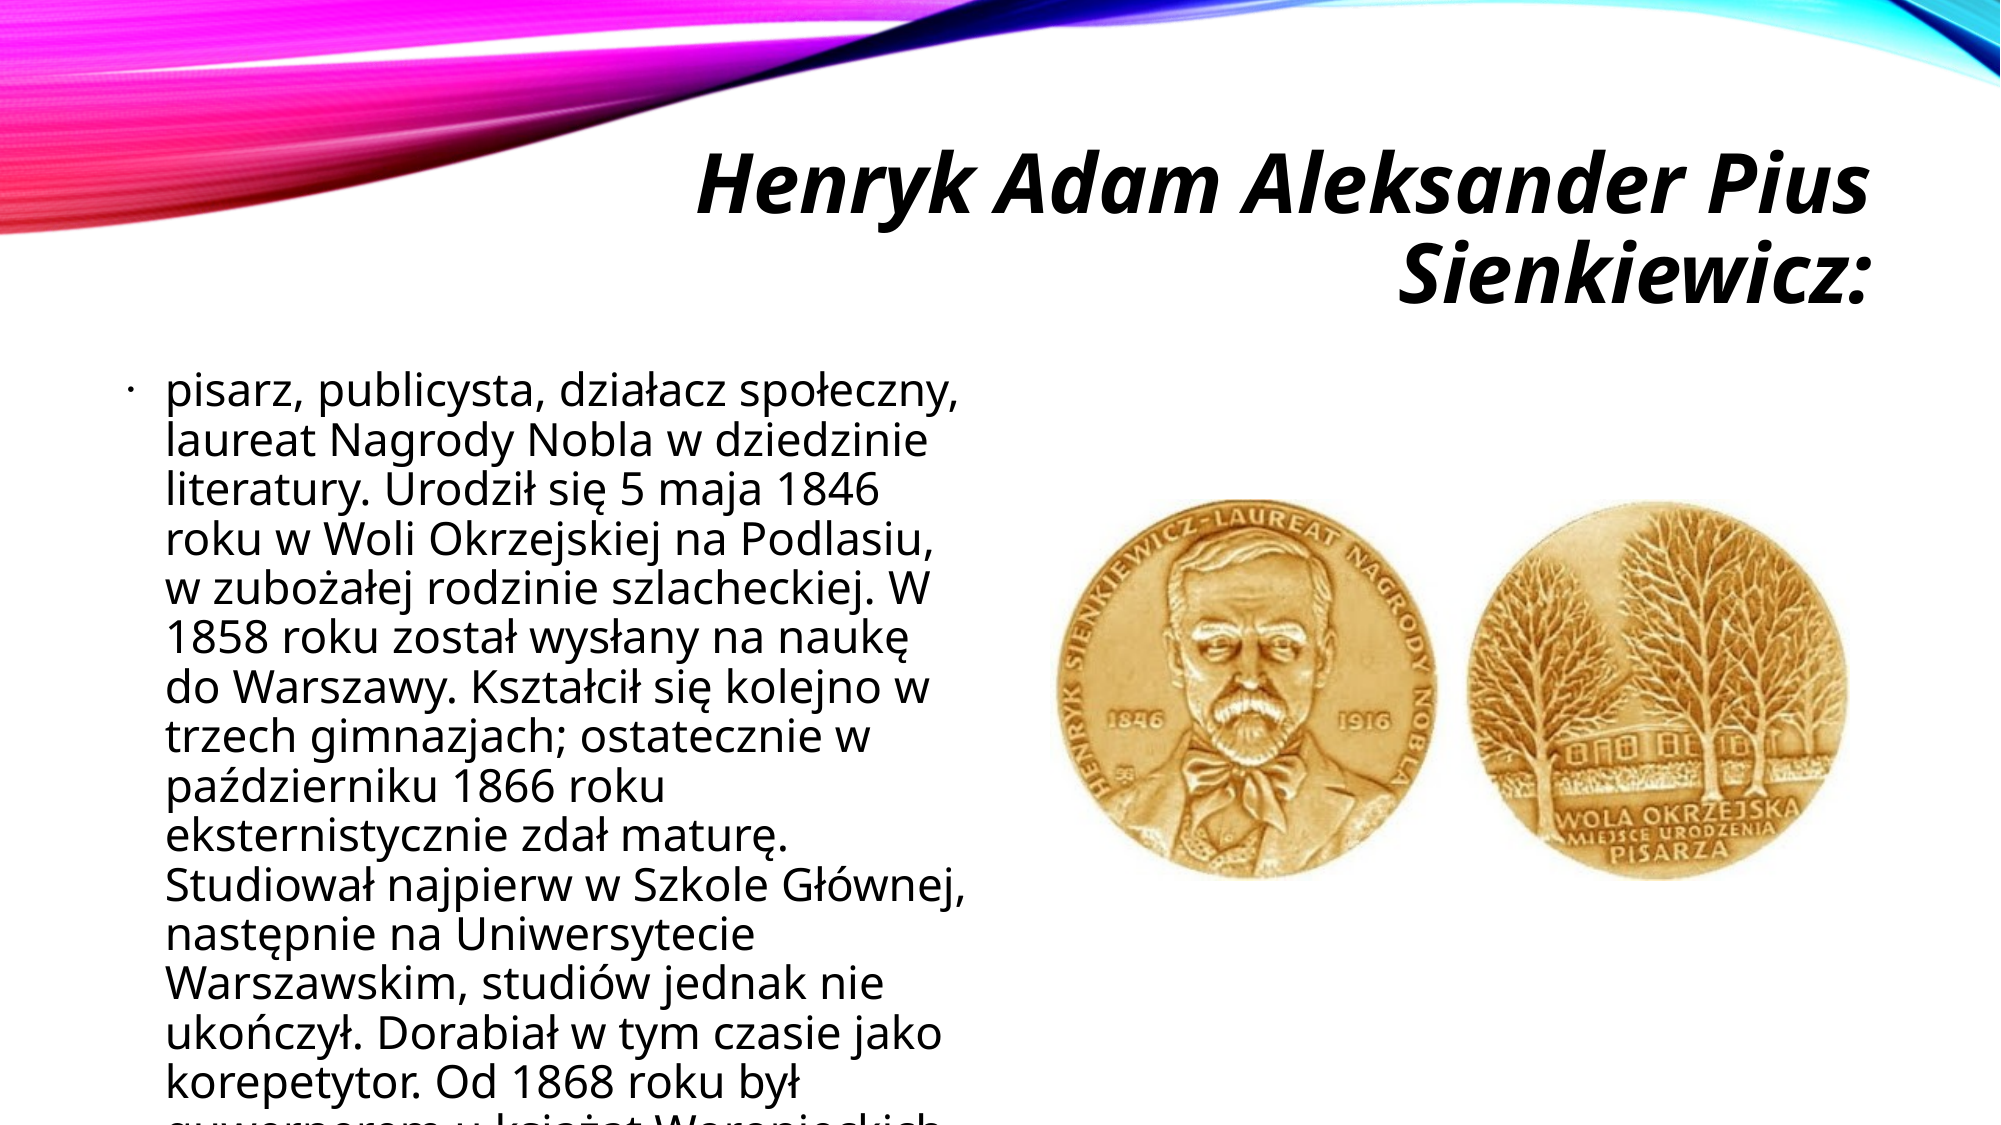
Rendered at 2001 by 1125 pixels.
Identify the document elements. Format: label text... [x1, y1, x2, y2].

text_box pisarz, publicysta, działacz społeczny, laureat Nagrody Nobla w dziedzinie literatury. Urodził się 5 maja 1846 roku w Woli Okrzejskiej na Podlasiu, w zubożałej rodzinie szlacheckiej. W 1858 roku został wysłany na naukę do Warszawy. Kształcił się kolejno w trzech gimnazjach; ostatecznie w październiku 1866 roku eksternistycznie zdał maturę. Studiował najpierw w Szkole Głównej, następnie na Uniwersytecie Warszawskim, studiów jednak nie ukończył. Dorabiał w tym czasie jako korepetytor. Od 1868 roku był guwernerem u książąt Woronieckich. [112, 360, 988, 1021]
text_box Henryk Adam Aleksander Pius Sienkiewicz: [474, 125, 1888, 338]
picture [0, 0, 2000, 237]
picture [1050, 499, 1850, 881]
